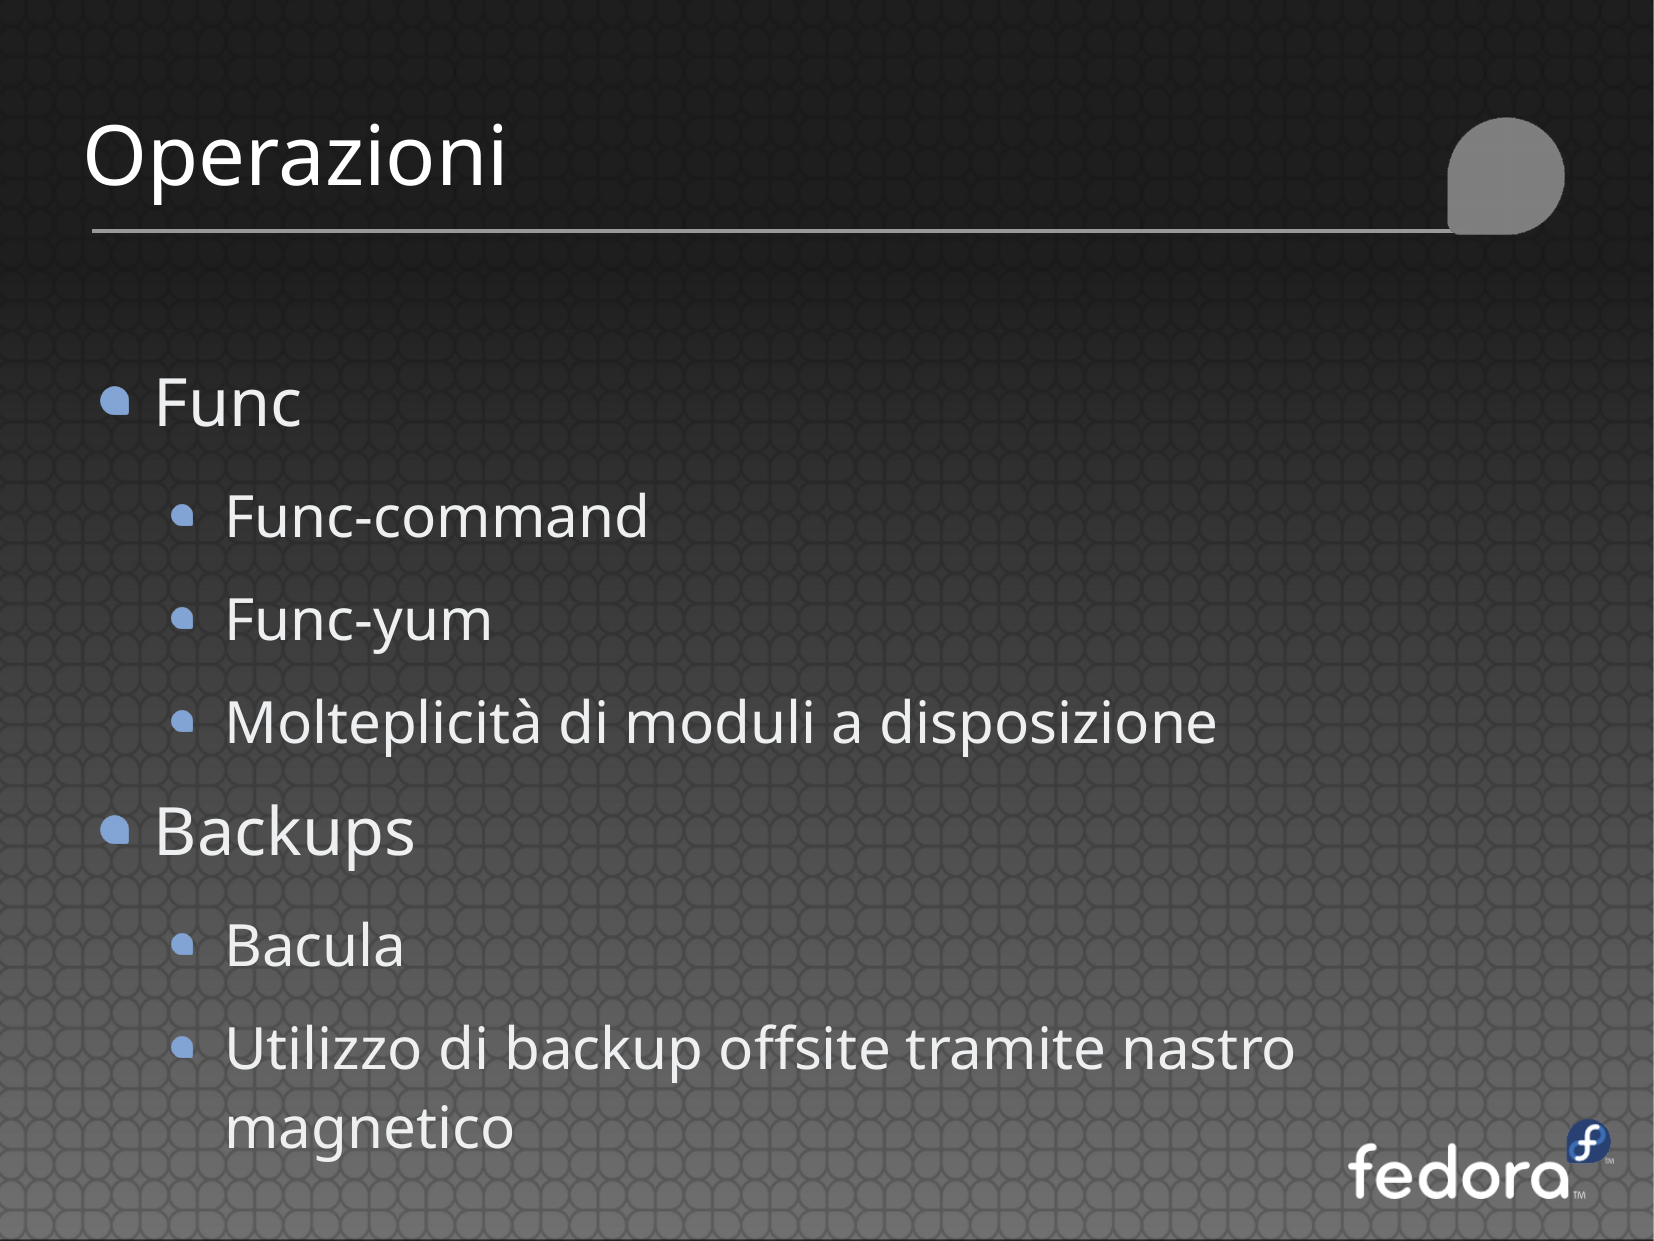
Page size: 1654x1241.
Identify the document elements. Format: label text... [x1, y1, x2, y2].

picture [0, 0, 1654, 1241]
list Func Func-command Func-yum Molteplicità di moduli a disposizione Backups Bacula Utilizzo di backup offsite tramite nastro magnetico [82, 355, 1571, 1174]
title Operazioni [82, 49, 1571, 257]
